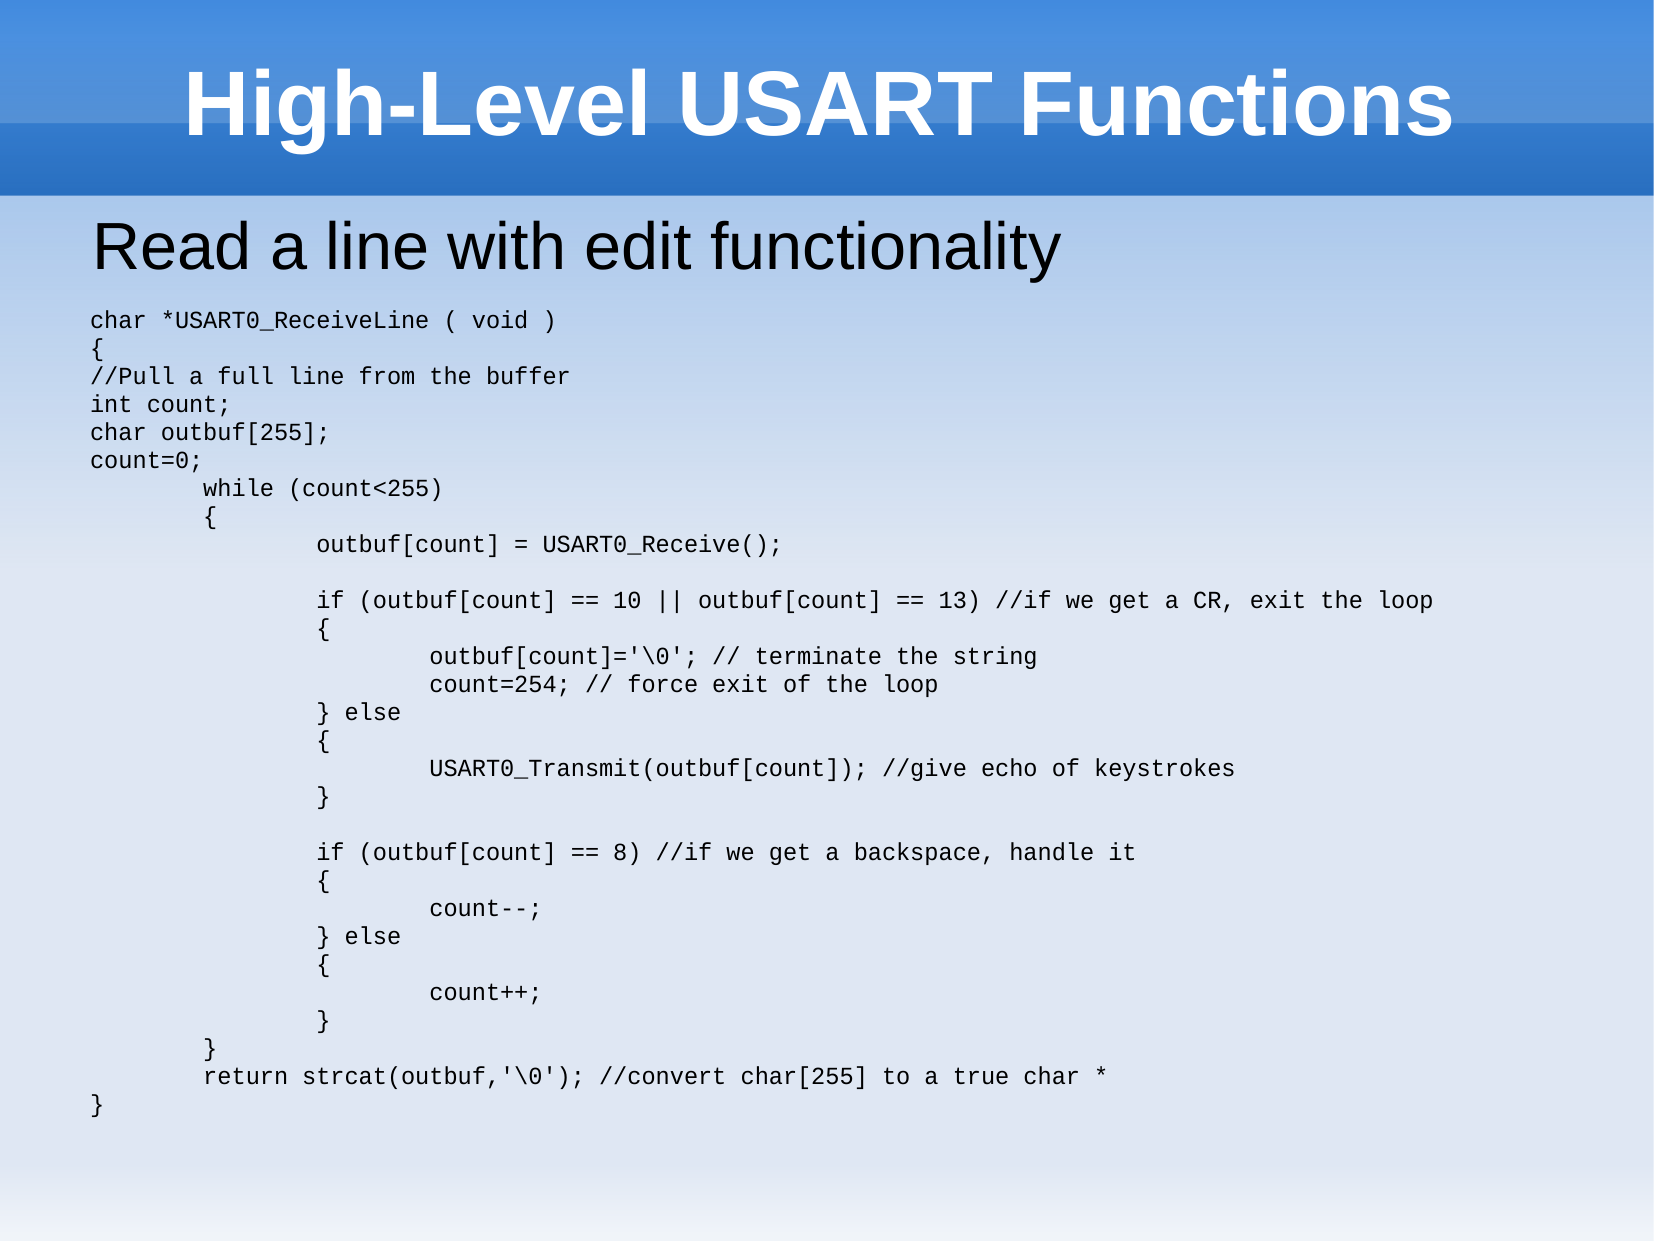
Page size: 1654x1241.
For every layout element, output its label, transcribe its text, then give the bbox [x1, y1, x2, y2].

list Read a line with edit functionality [75, 208, 1576, 1028]
picture [0, 0, 1654, 1241]
title High-Level USART Functions [76, 0, 1565, 208]
chart [89, 1028, 1574, 1161]
